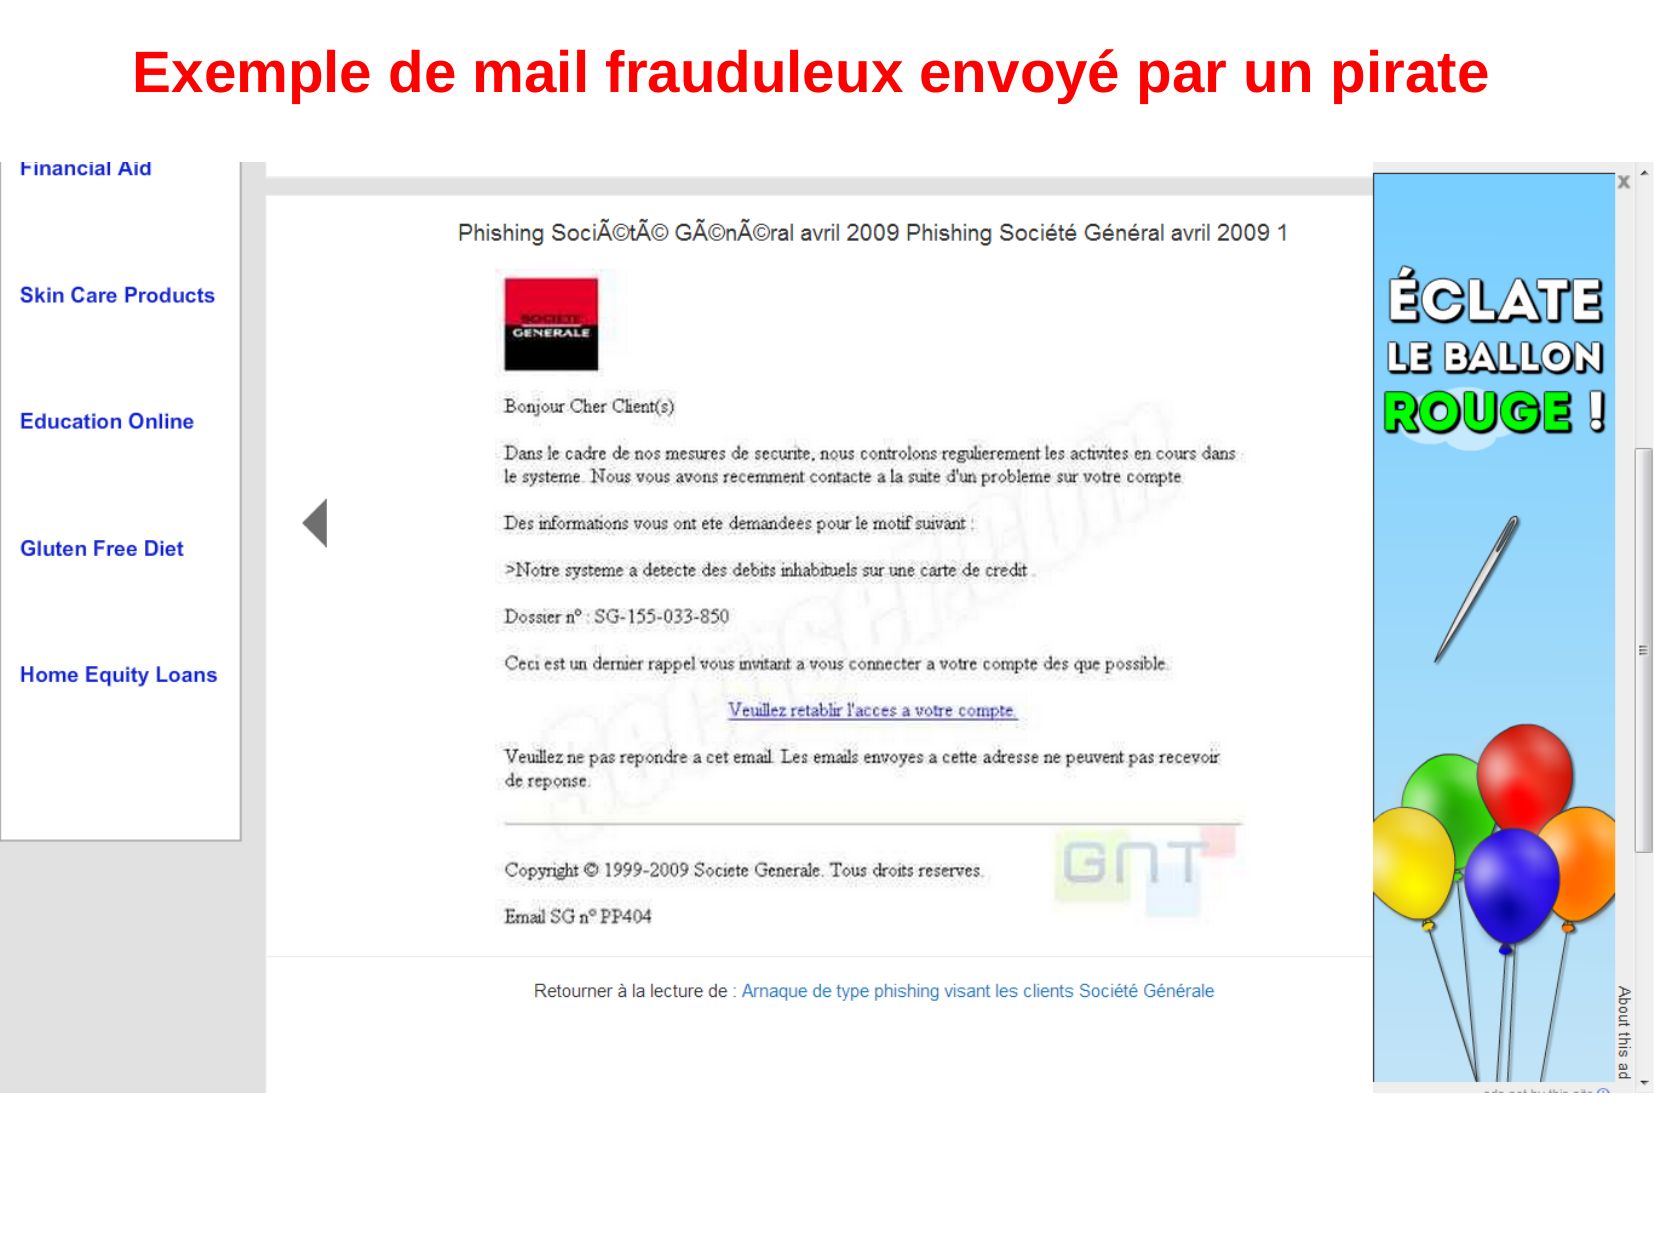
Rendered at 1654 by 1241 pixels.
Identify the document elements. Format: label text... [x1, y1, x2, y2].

text_box Exemple de mail frauduleux envoyé par un pirate [118, 32, 1536, 151]
picture [0, 162, 1654, 1093]
